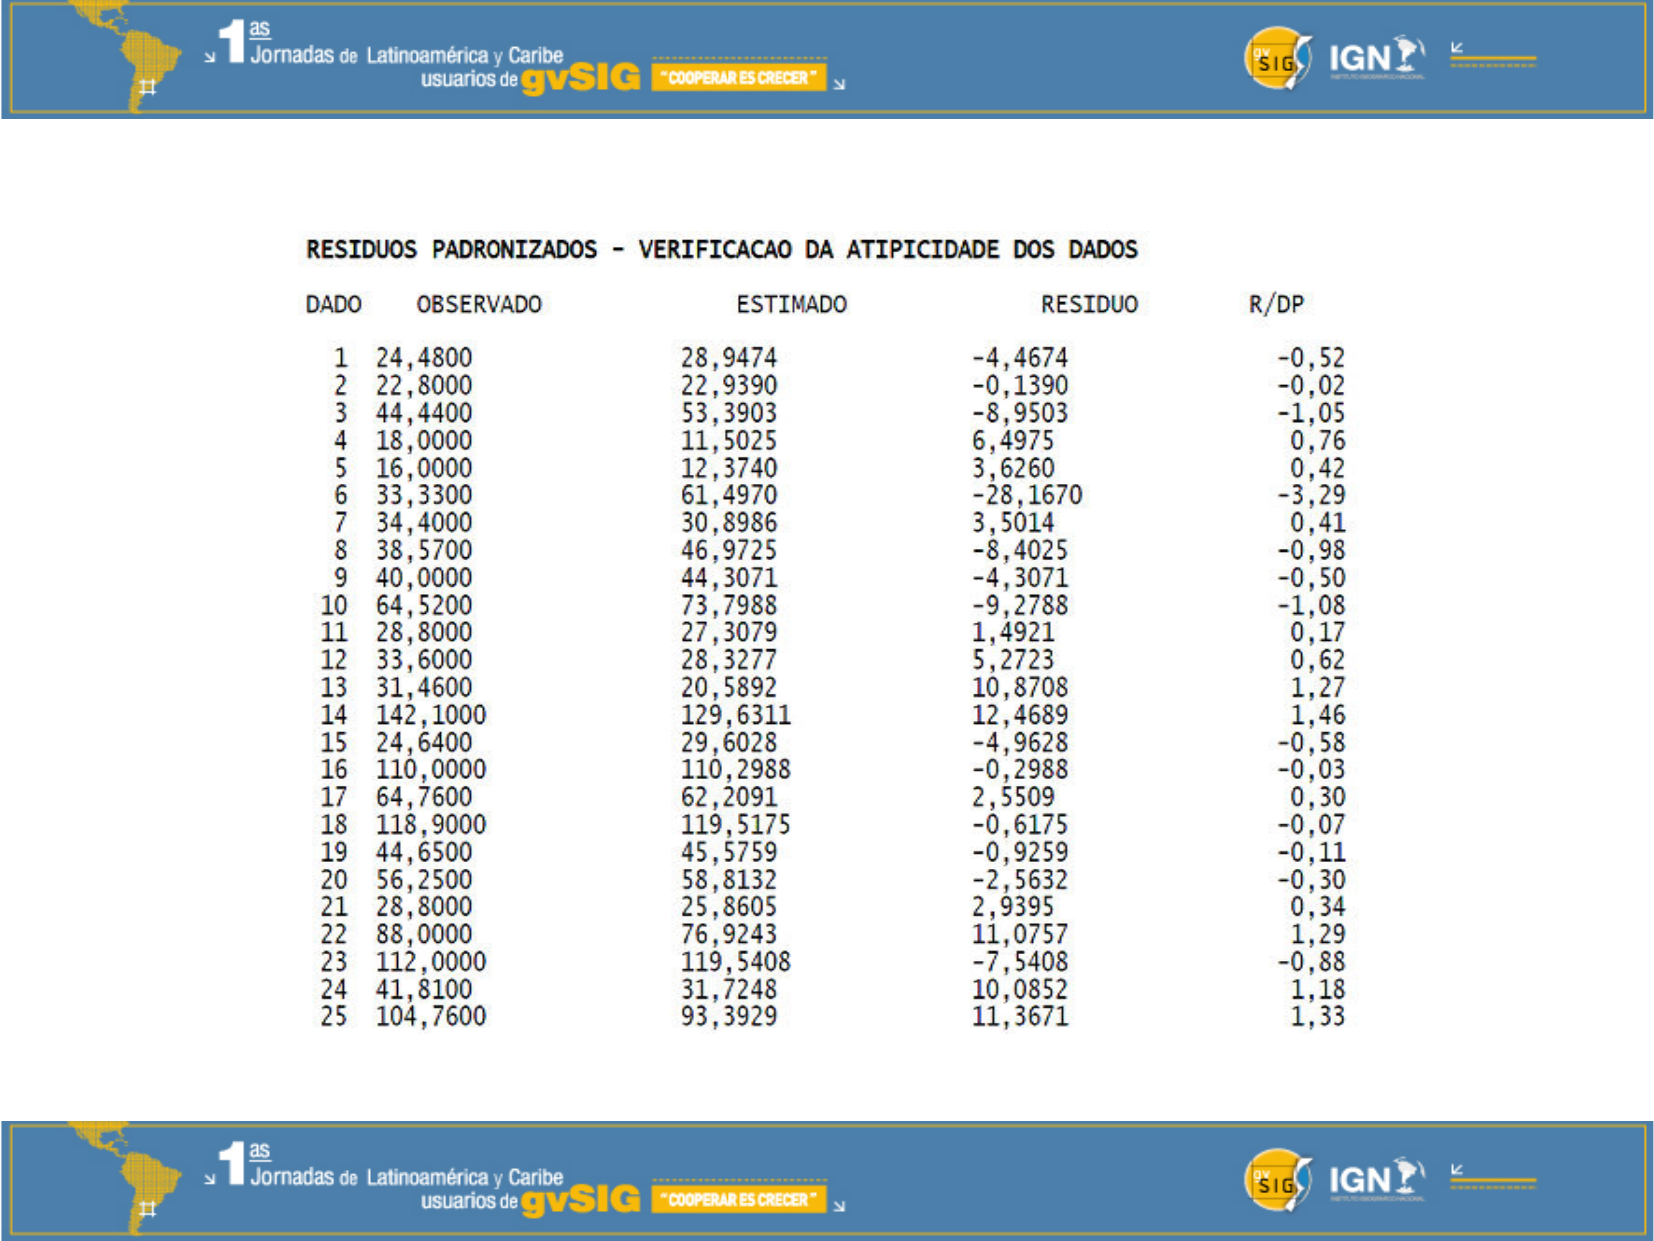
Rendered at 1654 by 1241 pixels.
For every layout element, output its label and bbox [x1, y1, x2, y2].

picture [298, 231, 1359, 1034]
picture [0, 1121, 1654, 1241]
picture [0, 0, 1654, 119]
